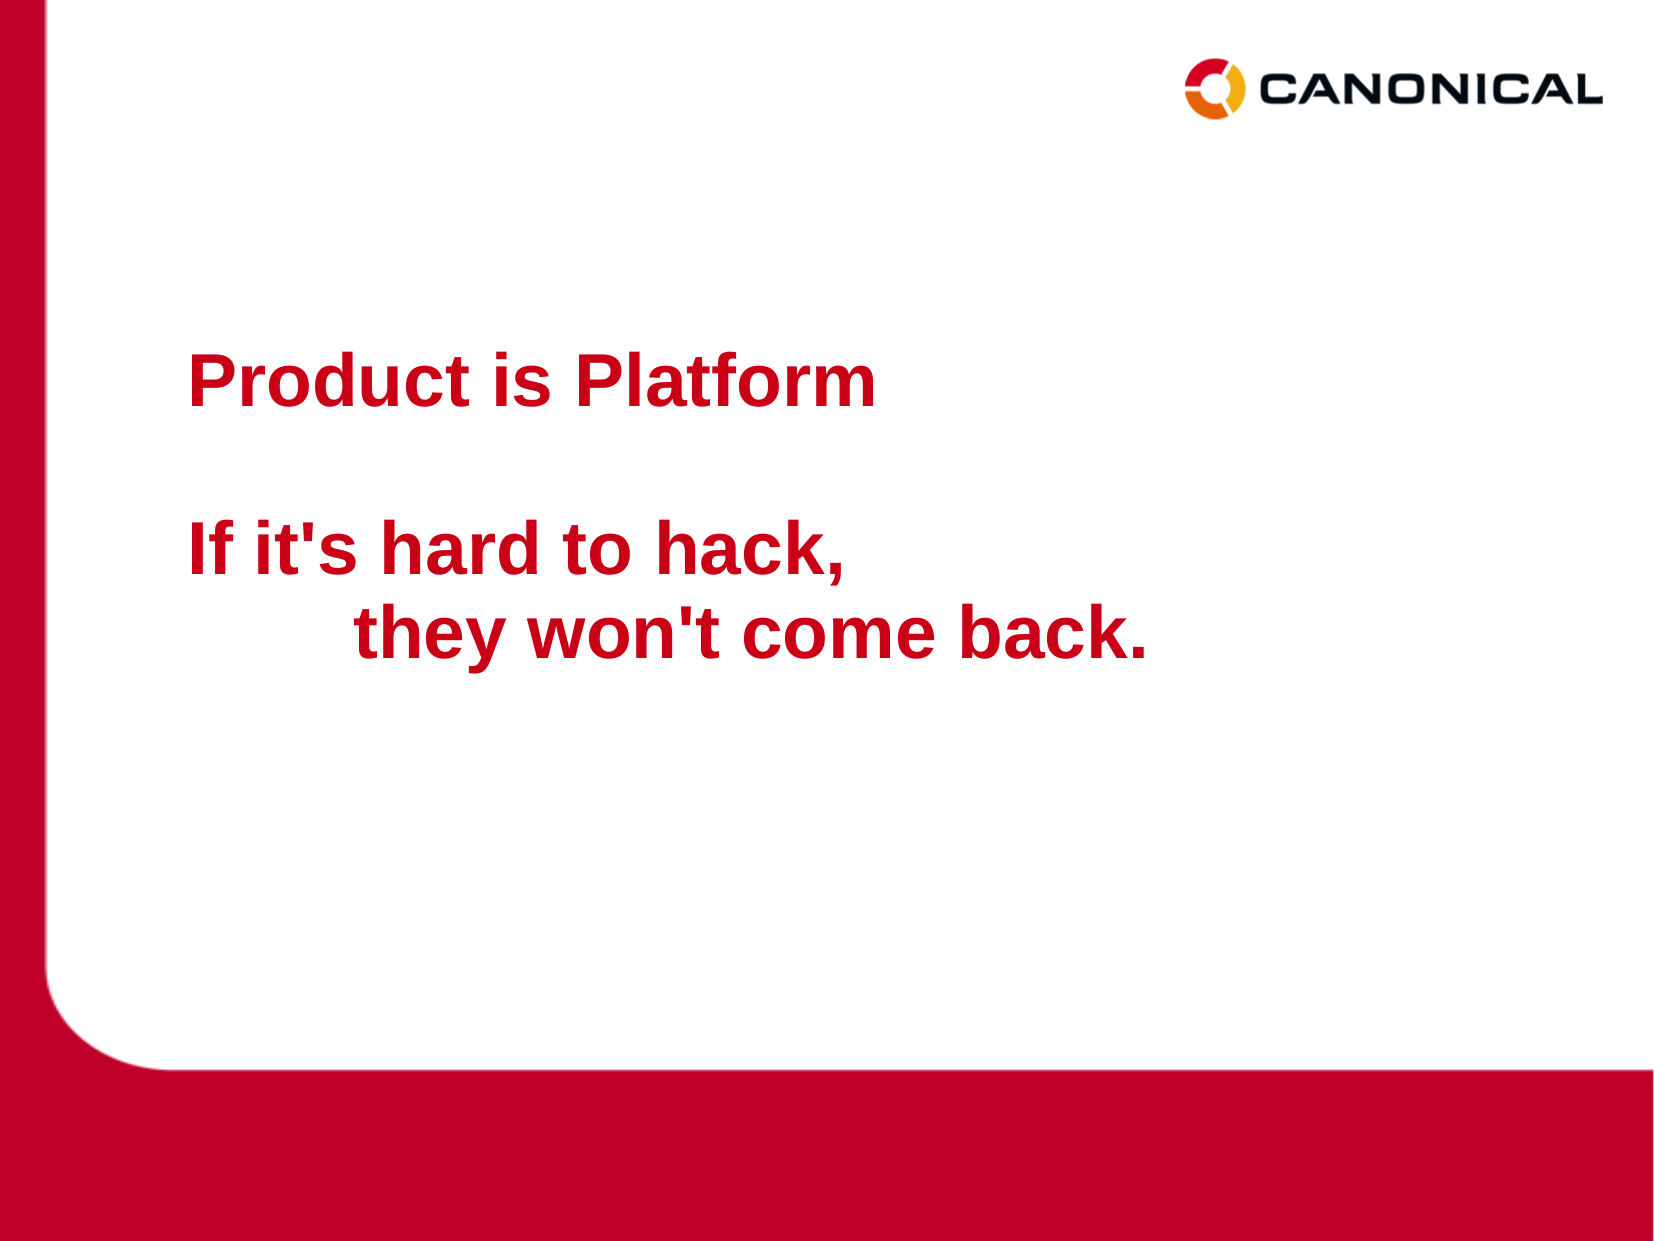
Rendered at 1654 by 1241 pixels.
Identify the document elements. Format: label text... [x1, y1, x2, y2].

title Product is Platform If it's hard to hack, they won't come back. [187, 150, 1571, 863]
picture [0, 0, 1654, 1241]
